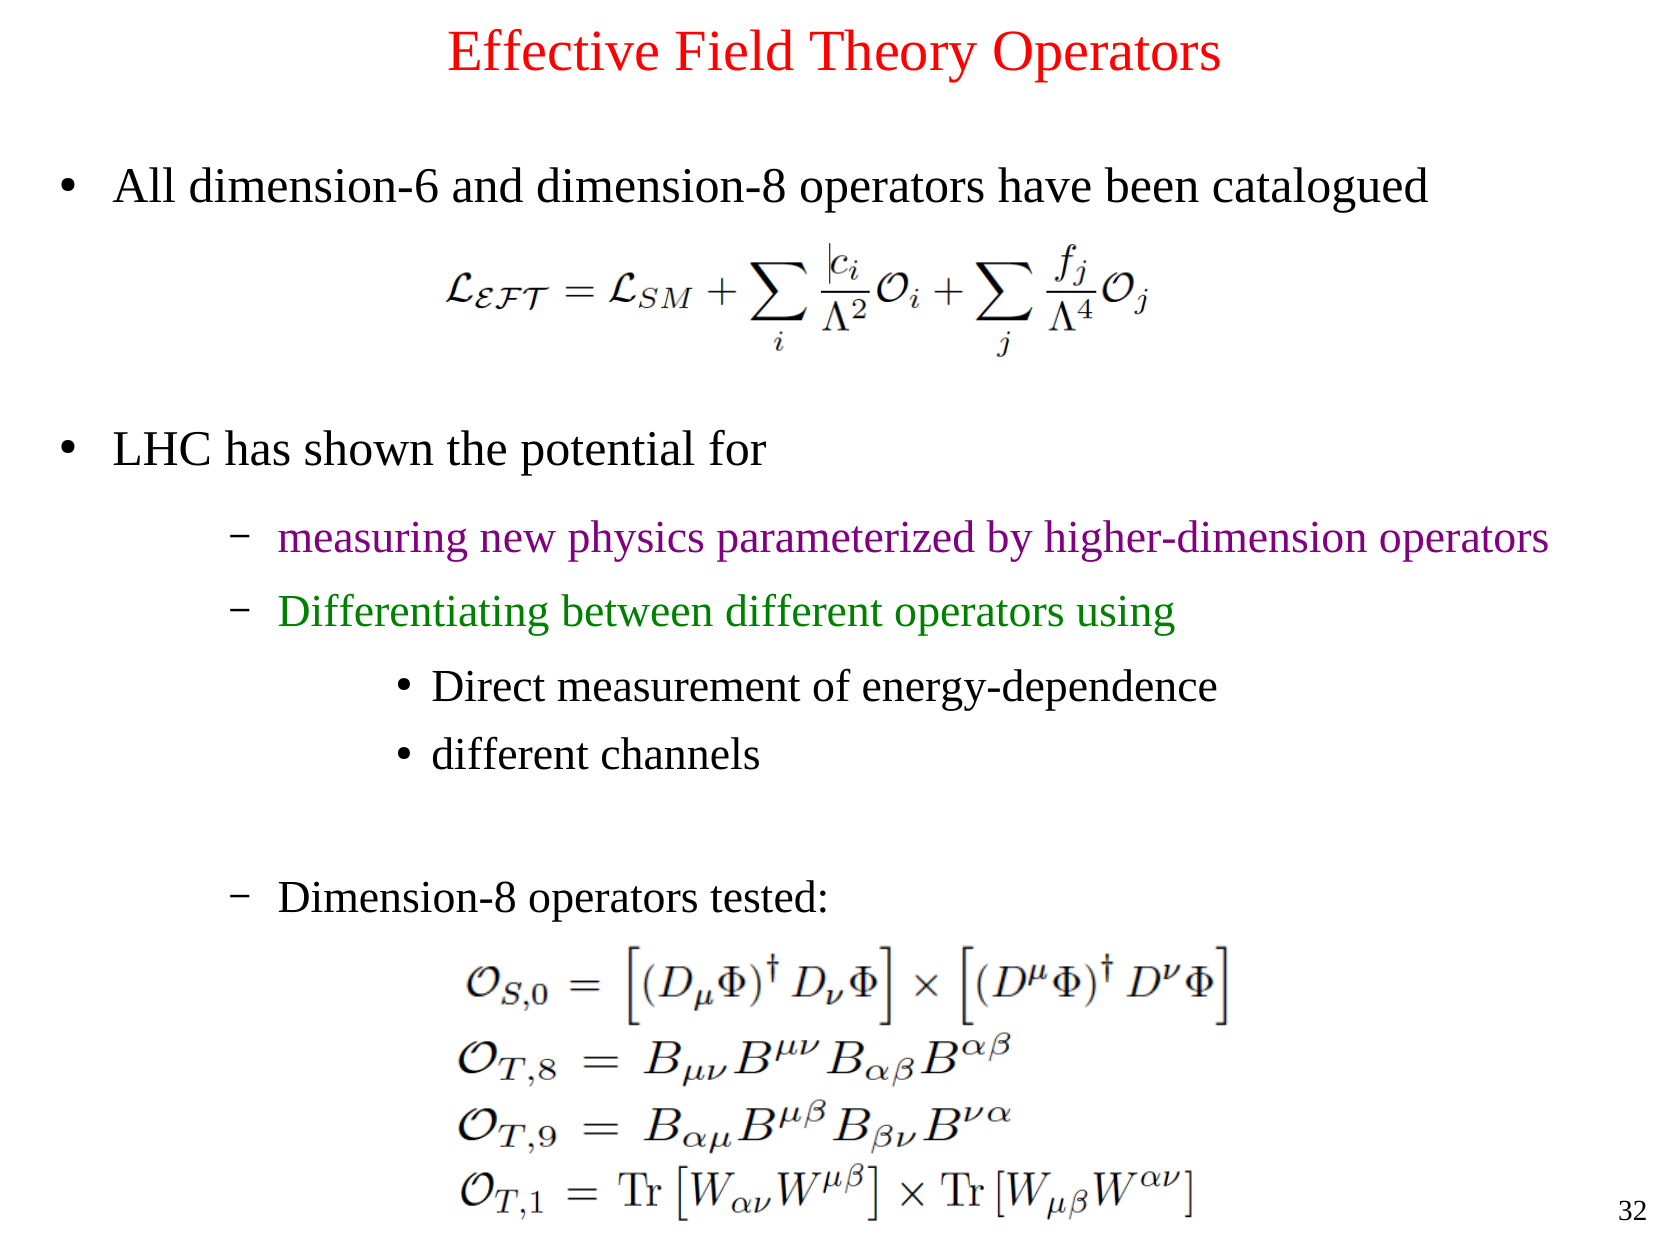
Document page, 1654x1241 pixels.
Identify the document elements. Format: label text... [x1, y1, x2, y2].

picture [425, 238, 1168, 366]
picture [432, 935, 1244, 1231]
list All dimension-6 and dimension-8 operators have been catalogued LHC has shown the potential for measuring new physics parameterized by higher-dimension operators Differentiating between different operators using Direct measurement of energy-dependence different channels Dimension-8 operators tested: Euler-Heisenberg effective lagrangian at low energies Second term can be re-written in terms of [41, 158, 1635, 1241]
title Effective Field Theory Operators [128, 0, 1541, 144]
